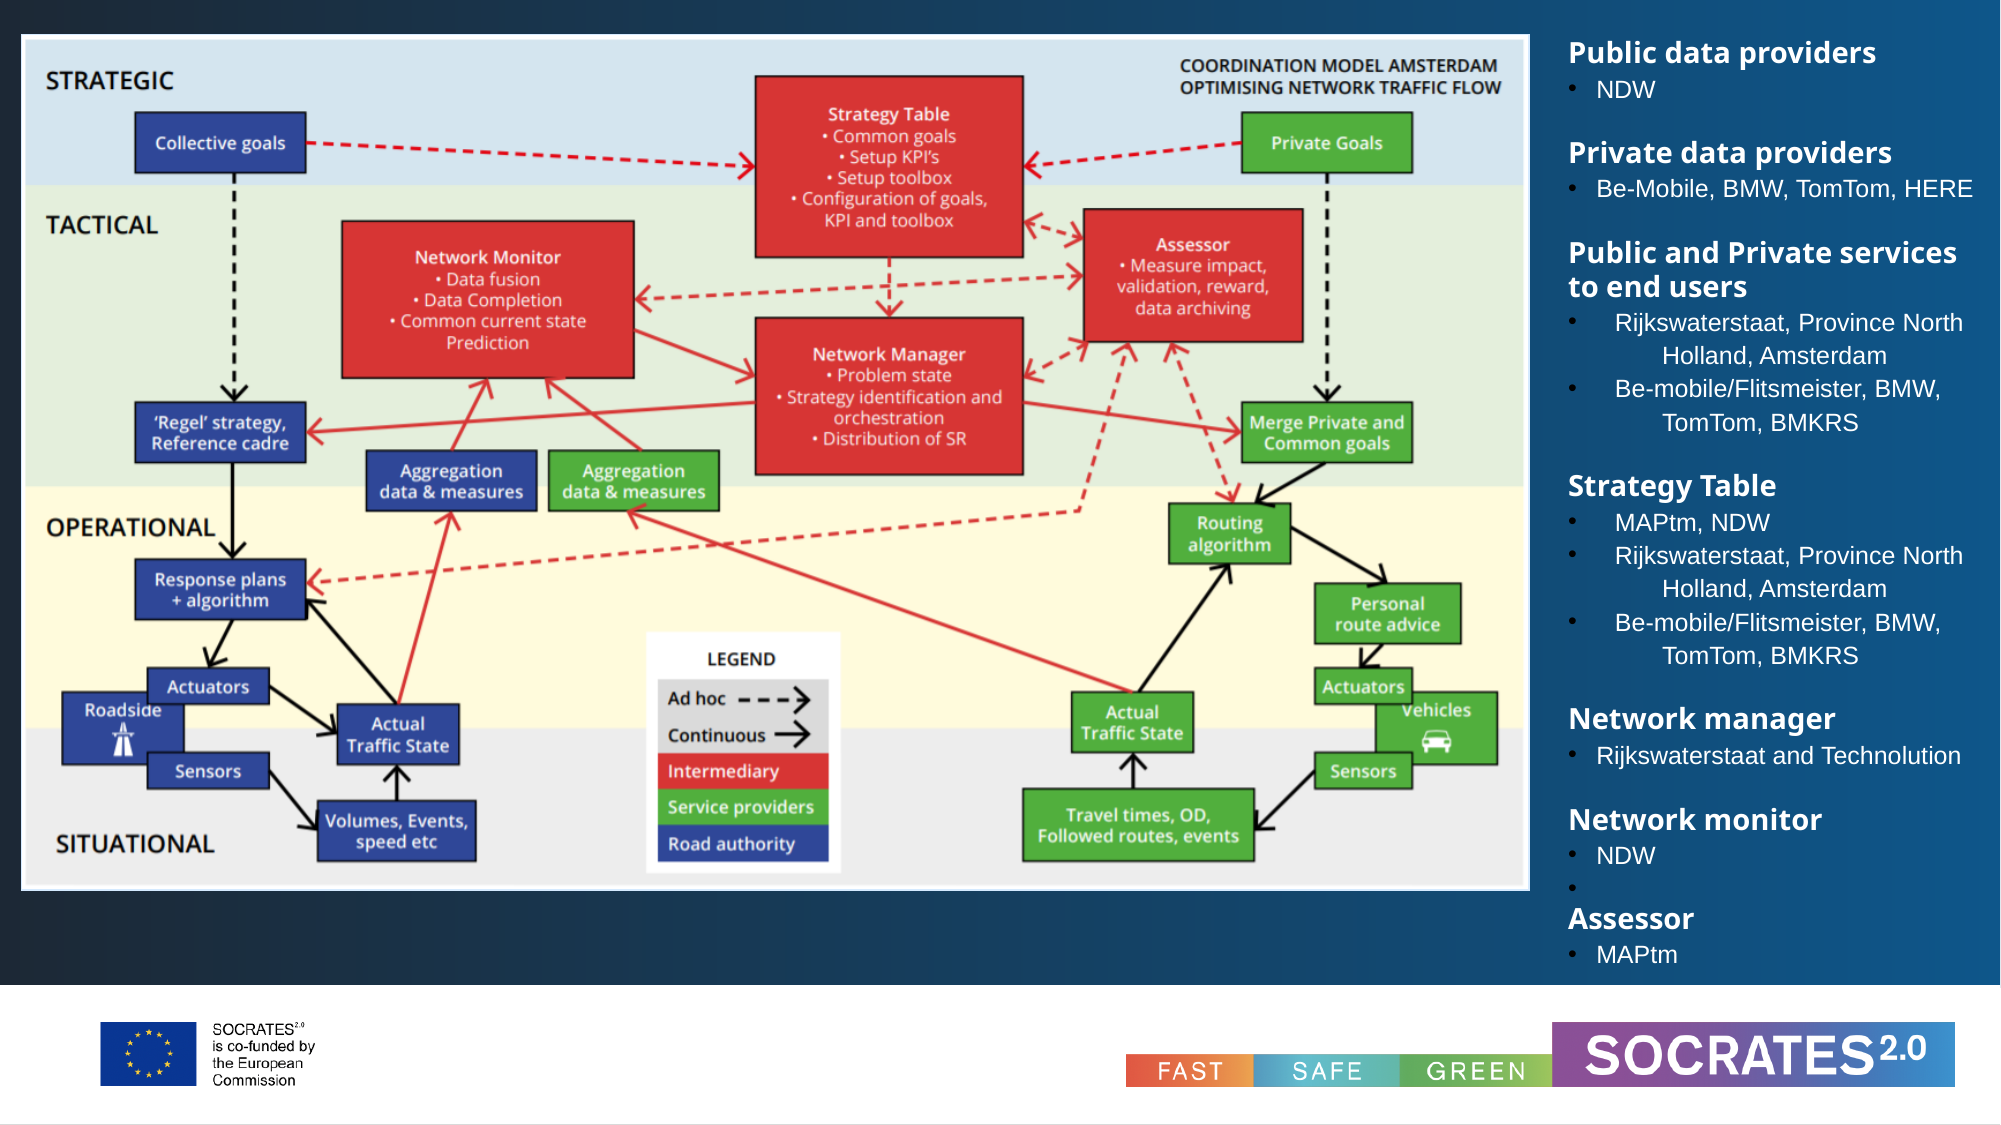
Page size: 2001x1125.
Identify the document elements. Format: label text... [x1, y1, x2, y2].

text_box Public data providers NDW Private data providers Be-Mobile, BMW, TomTom, HERE Public and Private services to end users Rijkswaterstaat, Province North Holland, Amsterdam Be-mobile/Flitsmeister, BMW, TomTom, BMKRS Strategy Table MAPtm, NDW Rijkswaterstaat, Province North Holland, Amsterdam Be-mobile/Flitsmeister, BMW, TomTom, BMKRS Network manager Rijkswaterstaat and Technolution Network monitor NDW Assessor MAPtm [1568, 30, 1978, 986]
picture [0, 985, 2000, 1125]
picture [22, 35, 1528, 890]
